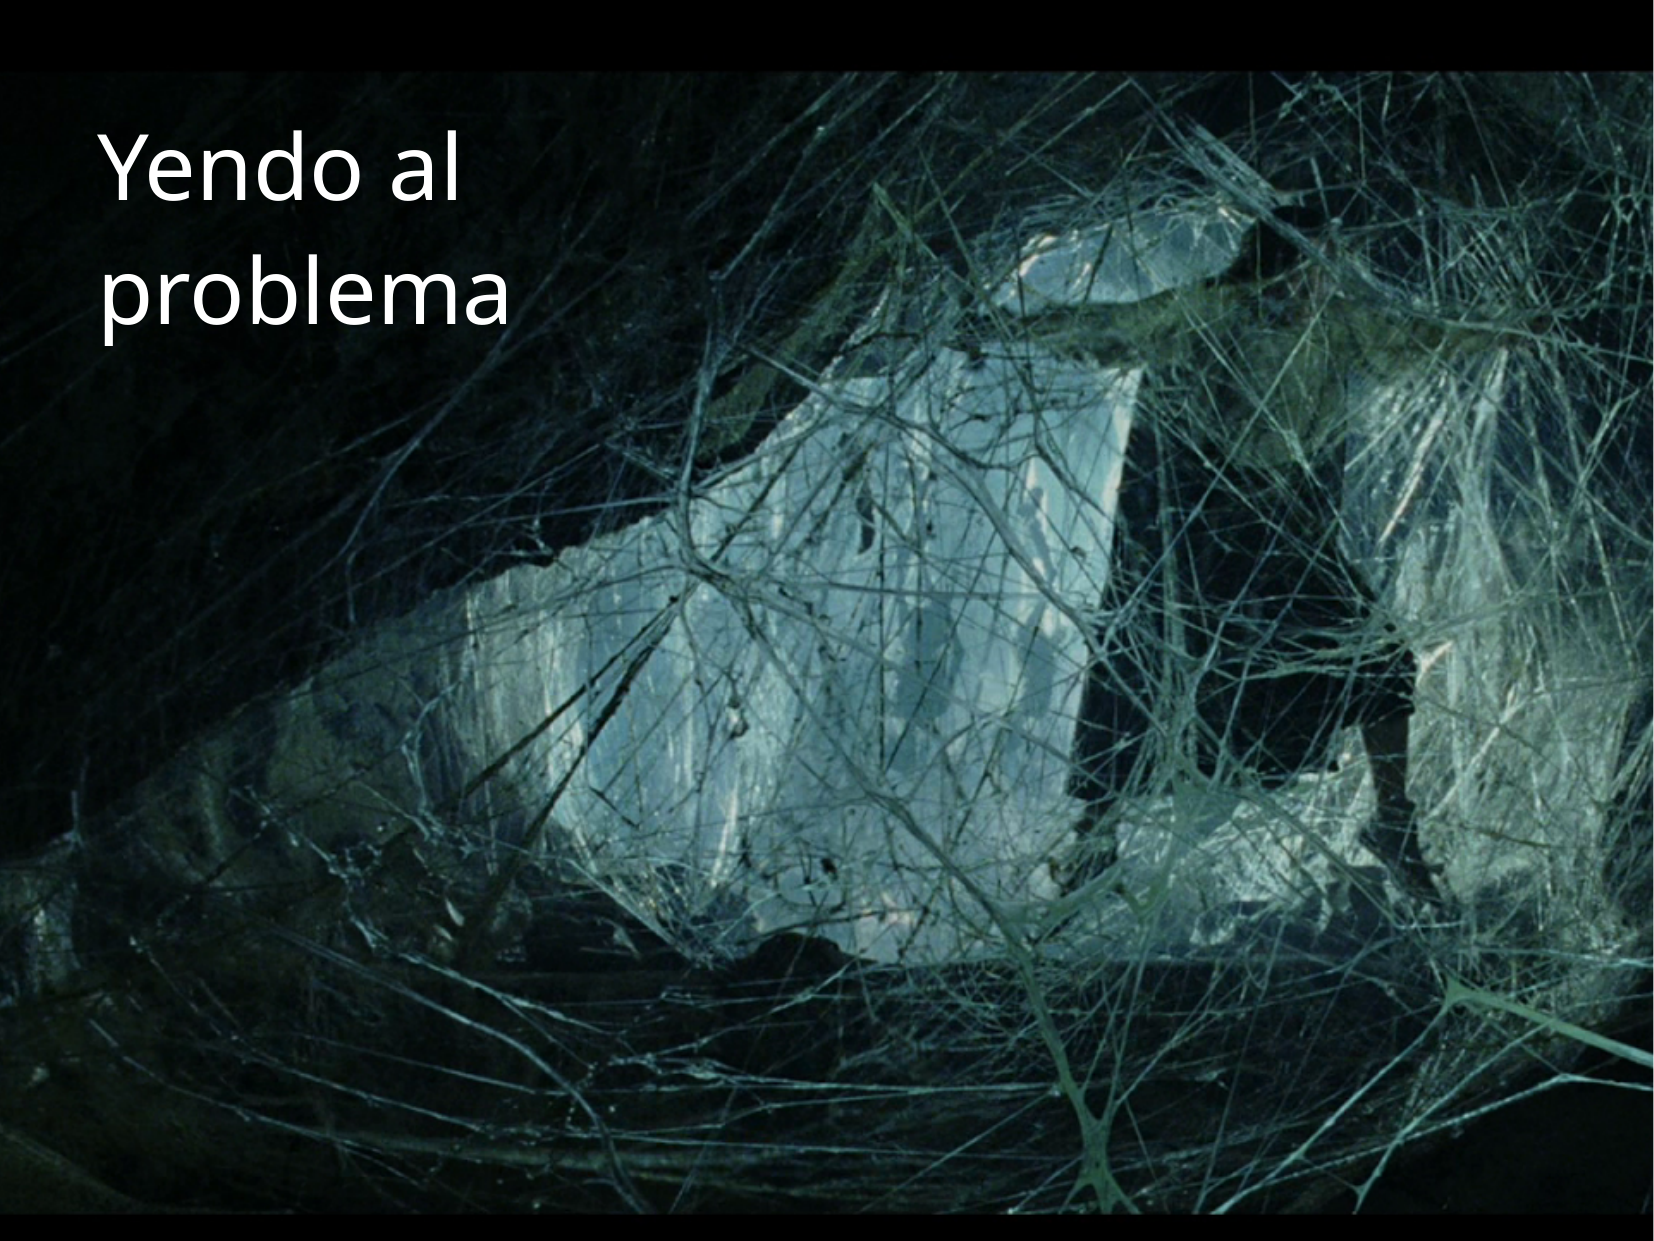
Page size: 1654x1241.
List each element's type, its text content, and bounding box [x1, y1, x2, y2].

text_box Yendo al problema [82, 94, 544, 360]
picture [0, 0, 1654, 1241]
